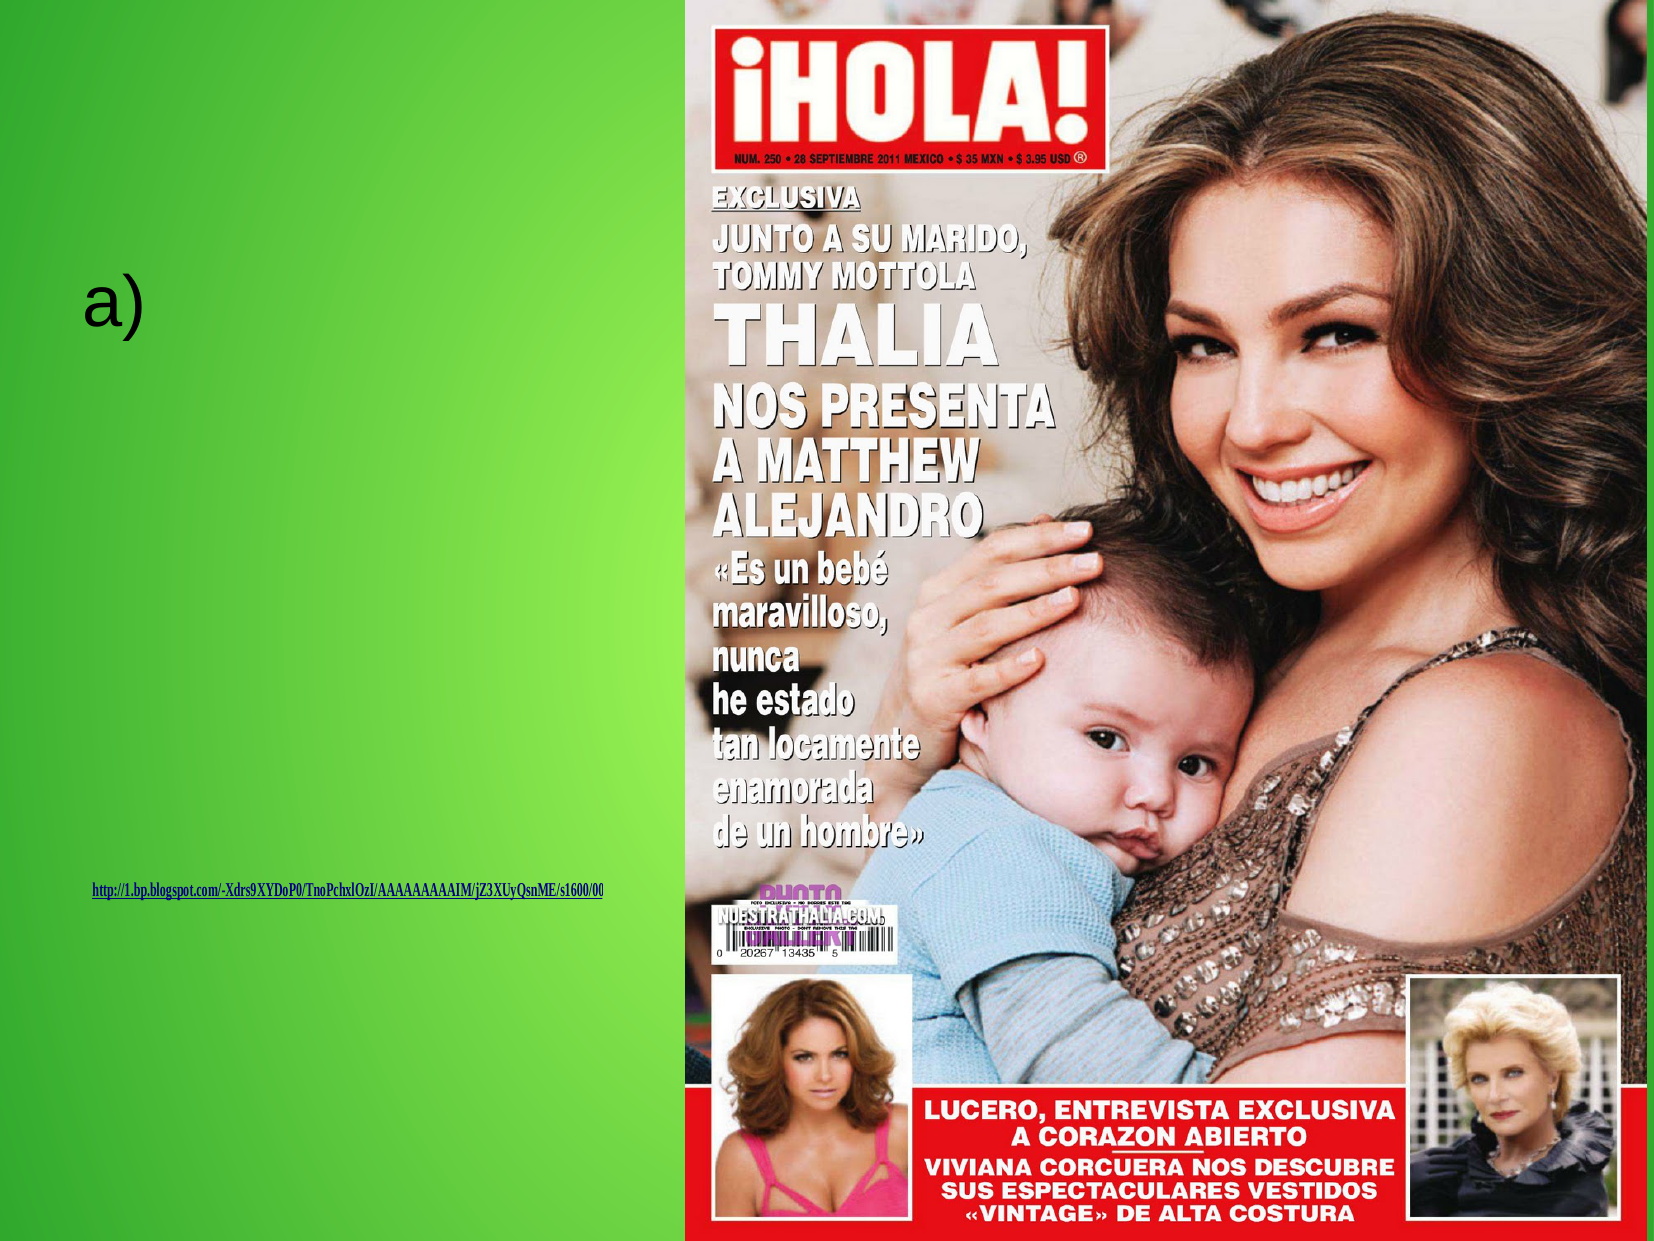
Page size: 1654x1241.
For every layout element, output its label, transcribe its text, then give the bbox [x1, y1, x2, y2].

list a) [82, 261, 685, 981]
chart [23, 767, 603, 934]
picture [685, 0, 1647, 1241]
